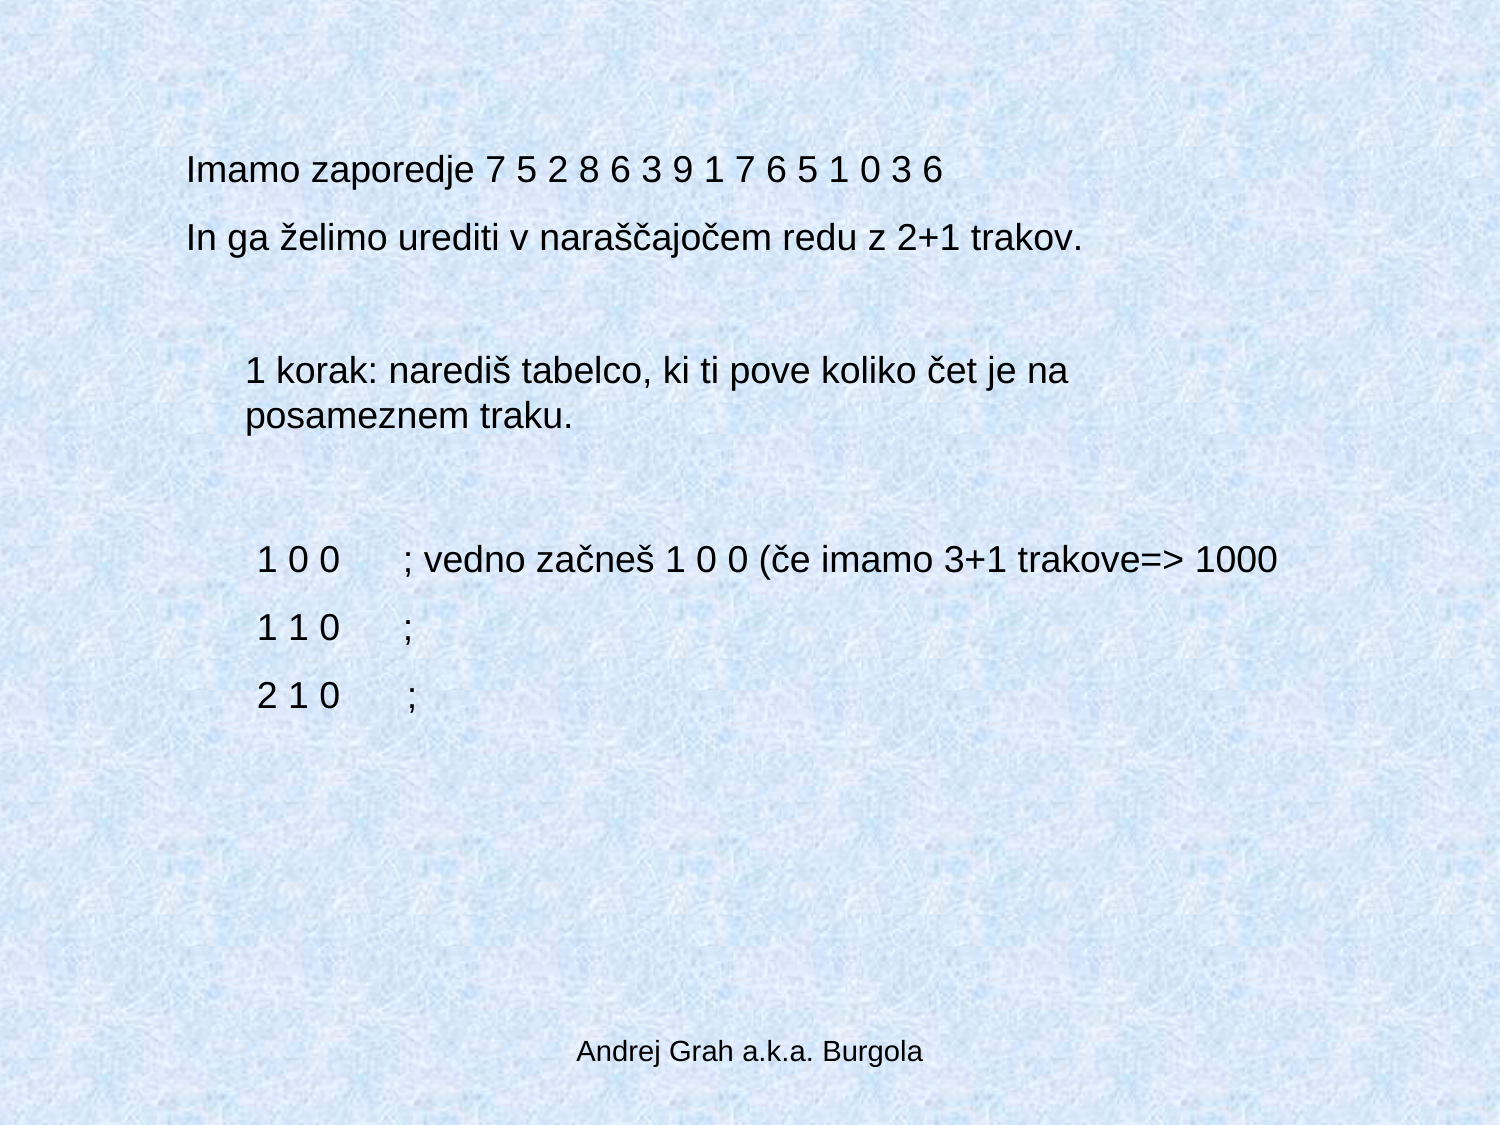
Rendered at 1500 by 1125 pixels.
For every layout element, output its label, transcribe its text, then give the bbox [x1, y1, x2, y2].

text_box Imamo zaporedje 7 5 2 8 6 3 9 1 7 6 5 1 0 3 6 In ga želimo urediti v naraščajočem redu z 2+1 trakov. [171, 137, 1223, 267]
picture [0, 0, 1500, 1125]
text_box 1 0 0 ; vedno začneš 1 0 0 (če imamo 3+1 trakove=> 1000 1 1 0 ; 2 1 0 ; [242, 527, 1400, 725]
text_box 1 korak: narediš tabelco, ki ti pove koliko čet je na posameznem traku. [230, 337, 1223, 444]
text_box Andrej Grah a.k.a. Burgola [512, 1024, 988, 1103]
